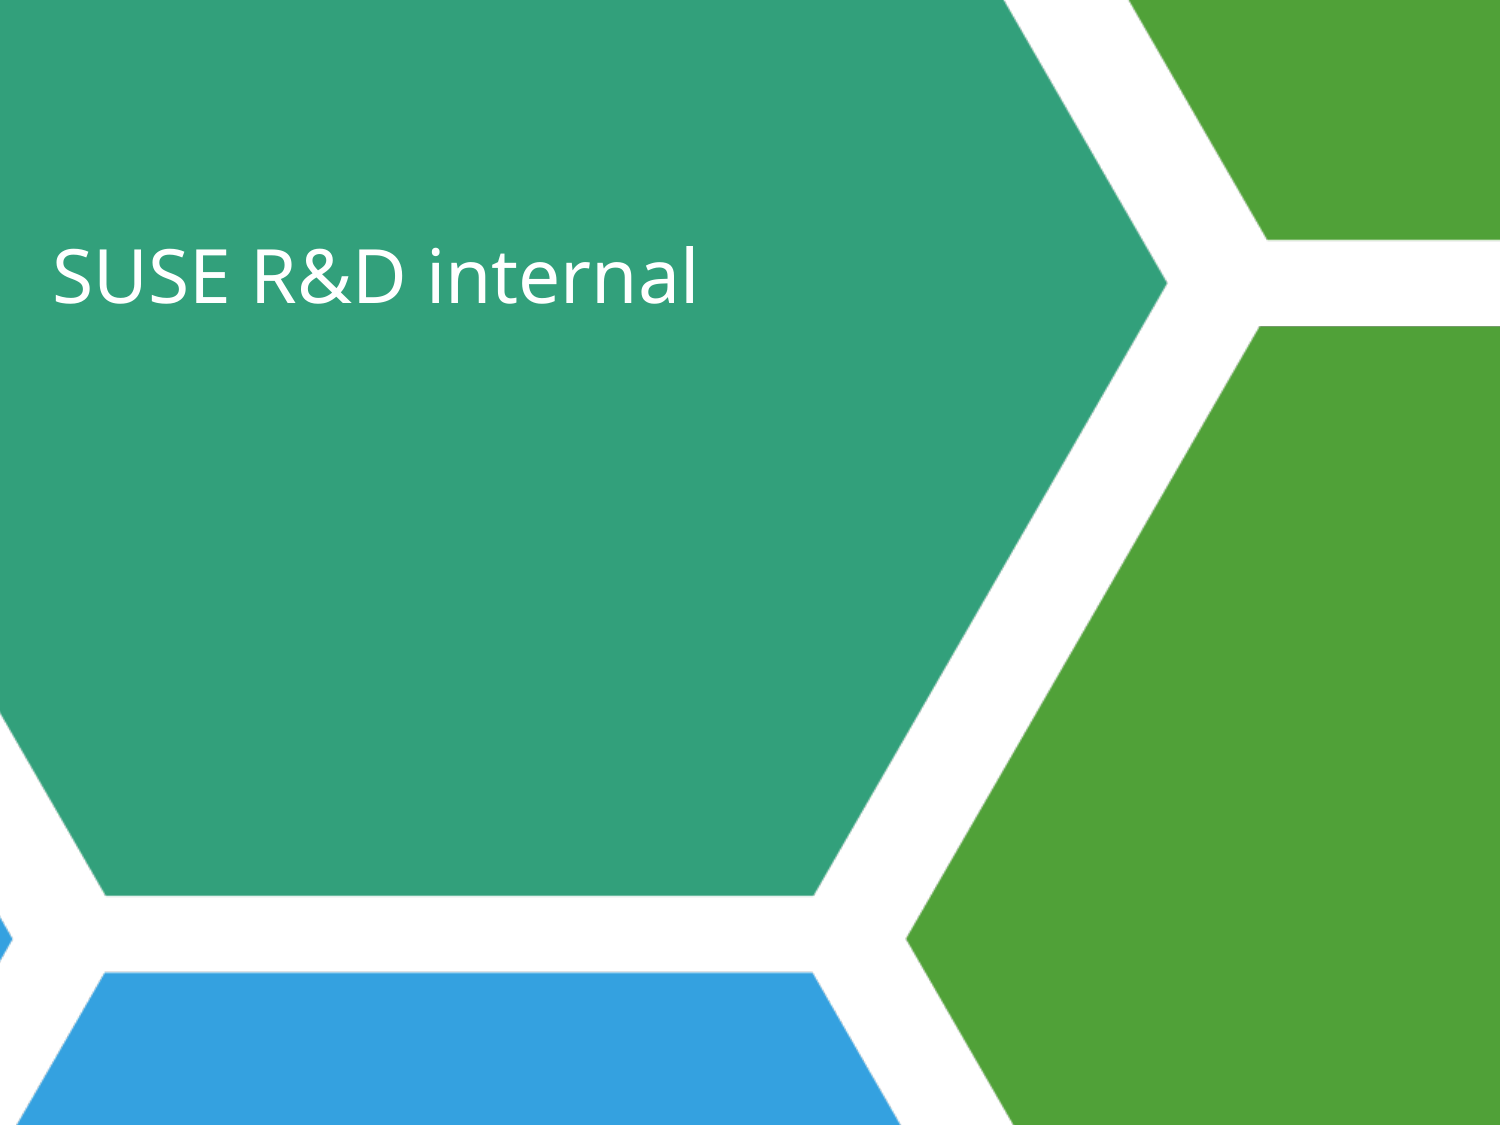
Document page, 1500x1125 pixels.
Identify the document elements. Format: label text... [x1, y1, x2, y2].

picture [0, 0, 1500, 1125]
title SUSE R&D internal [52, 147, 1099, 401]
